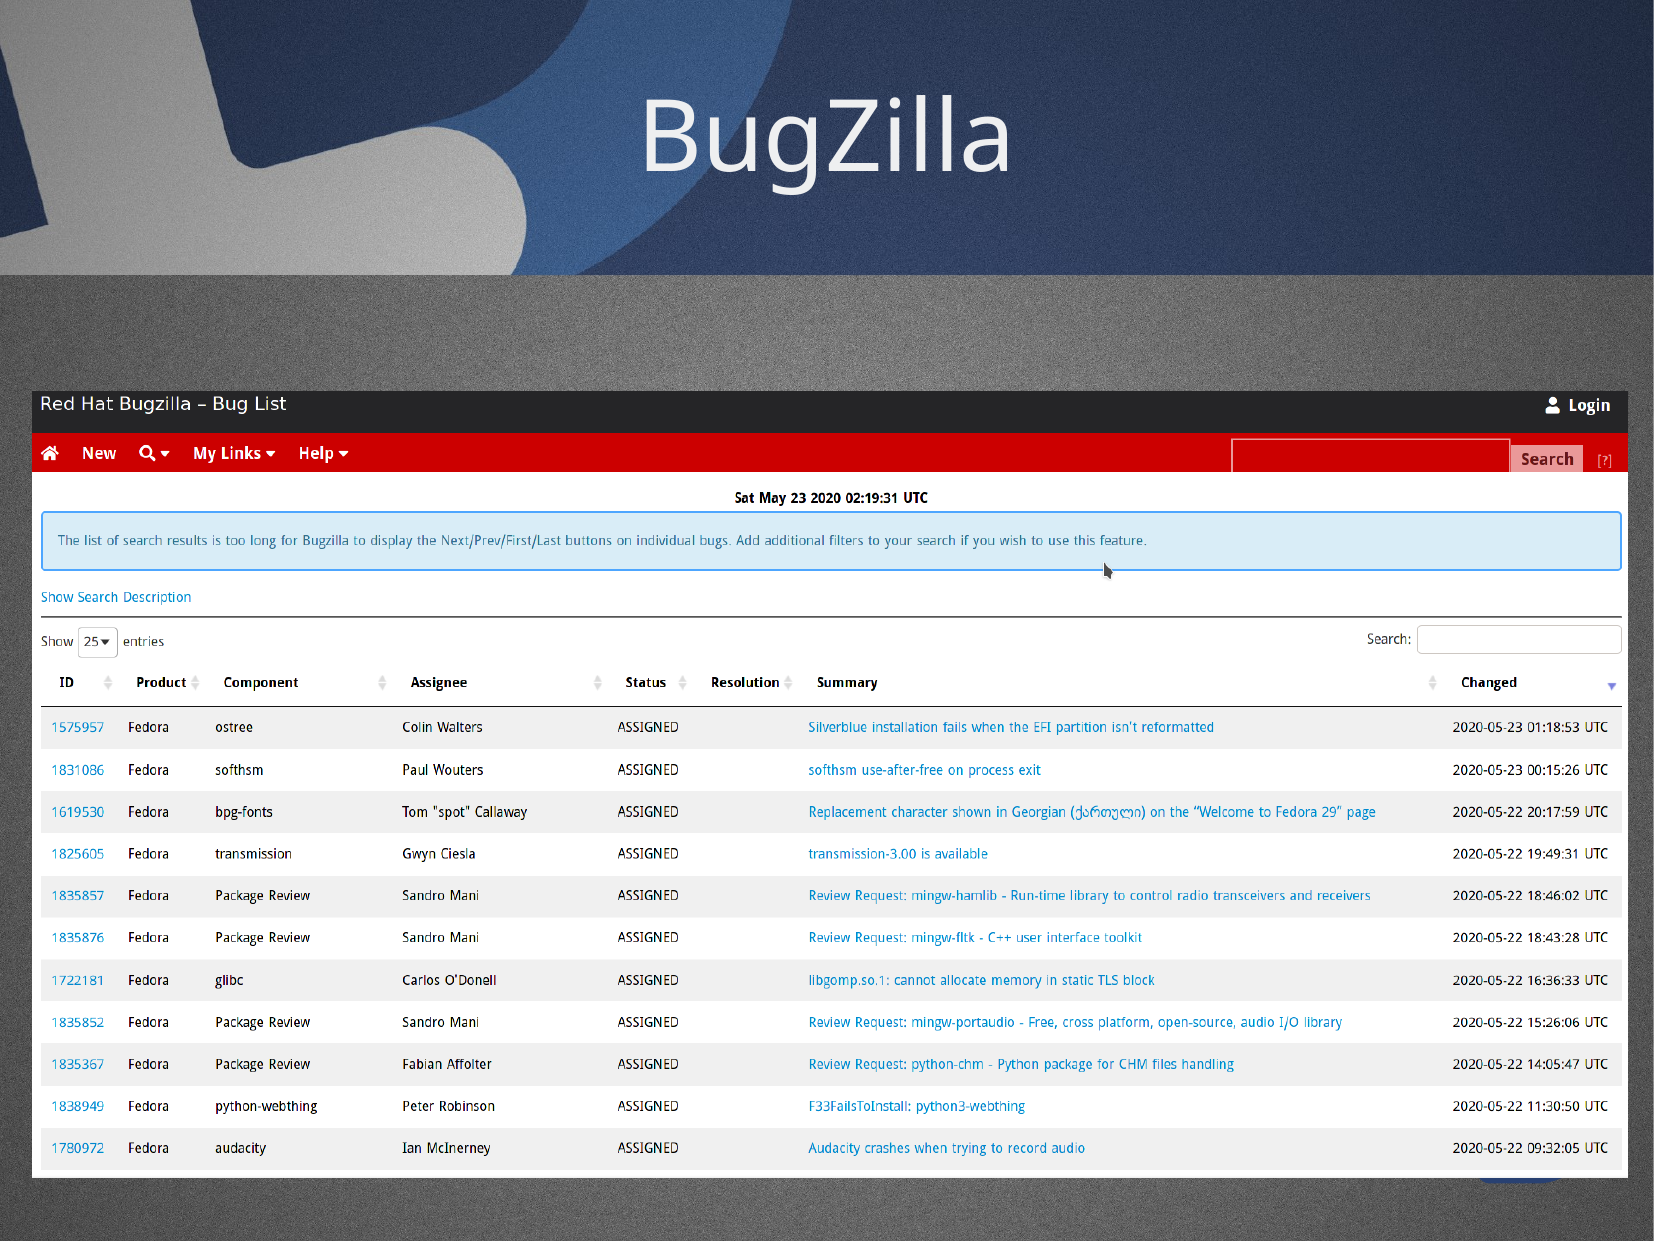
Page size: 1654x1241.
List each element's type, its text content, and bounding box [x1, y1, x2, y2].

picture [0, 0, 1654, 1241]
title BugZilla [88, 29, 1565, 237]
